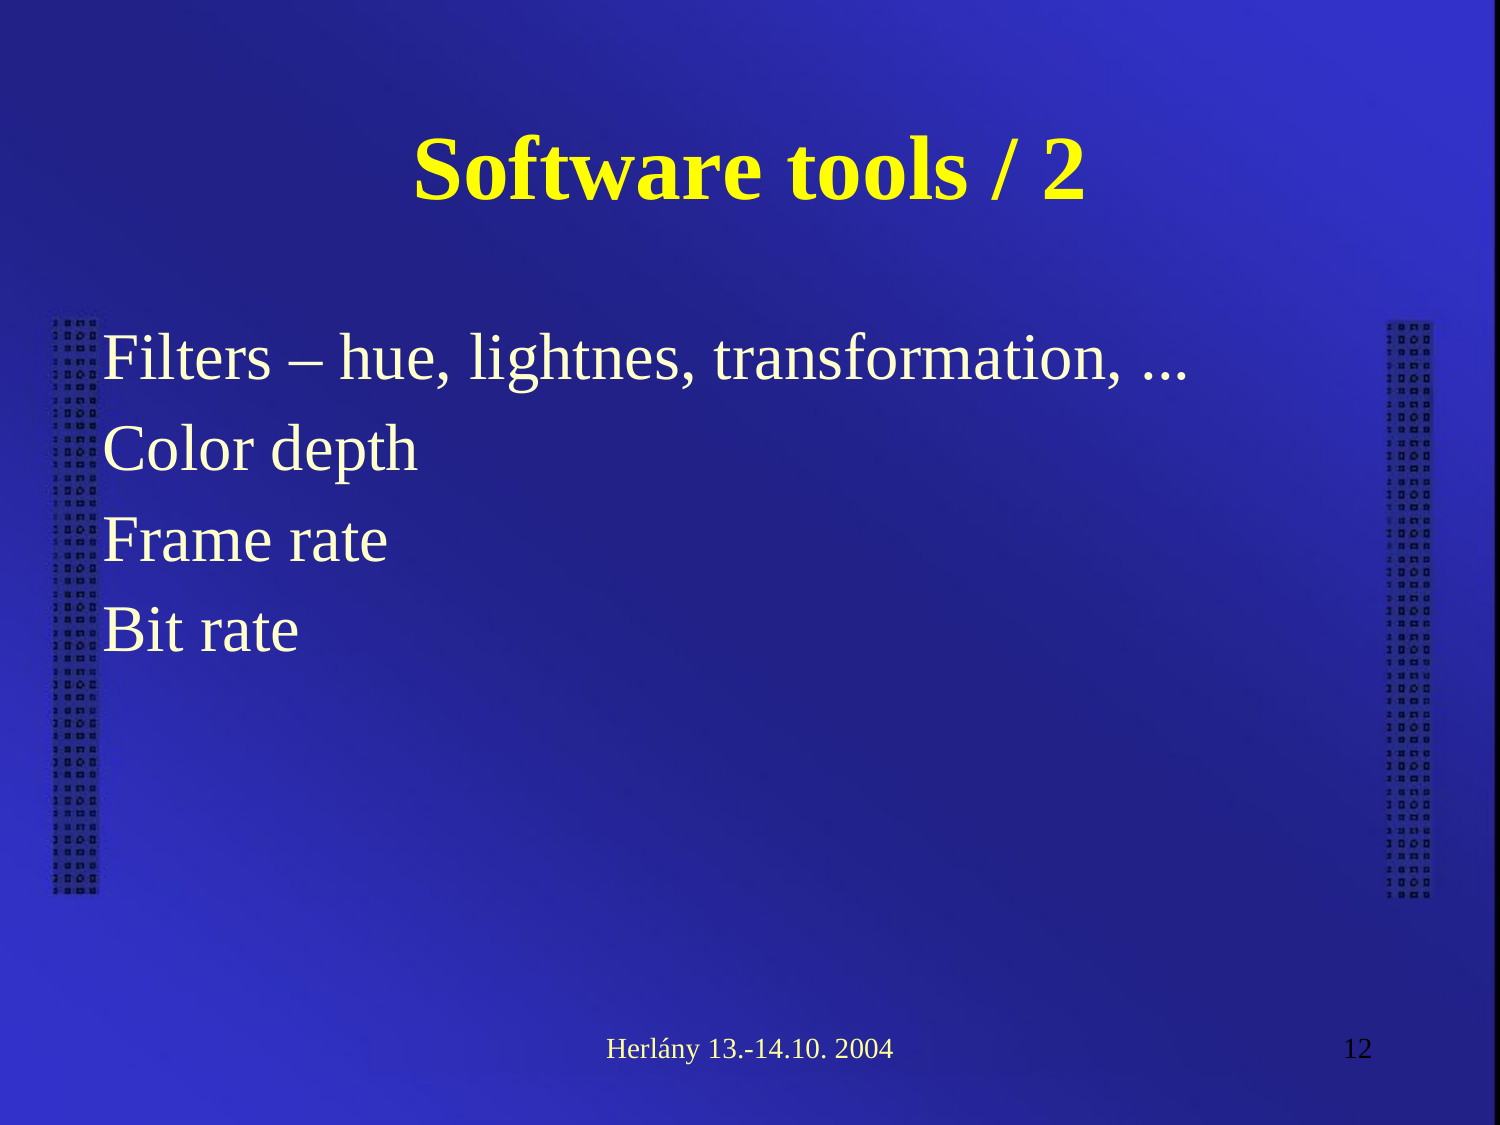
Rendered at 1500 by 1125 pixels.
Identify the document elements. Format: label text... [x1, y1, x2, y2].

text_box Herlány 13.-14.10. 2004 [512, 1024, 988, 1073]
text_box 15 [1074, 1024, 1388, 1073]
picture [0, 0, 1500, 1125]
list Filters – hue, lightnes, transformation, ... Color depth Frame rate Bit rate [87, 312, 1438, 988]
title Software tools / 2 [112, 74, 1388, 263]
